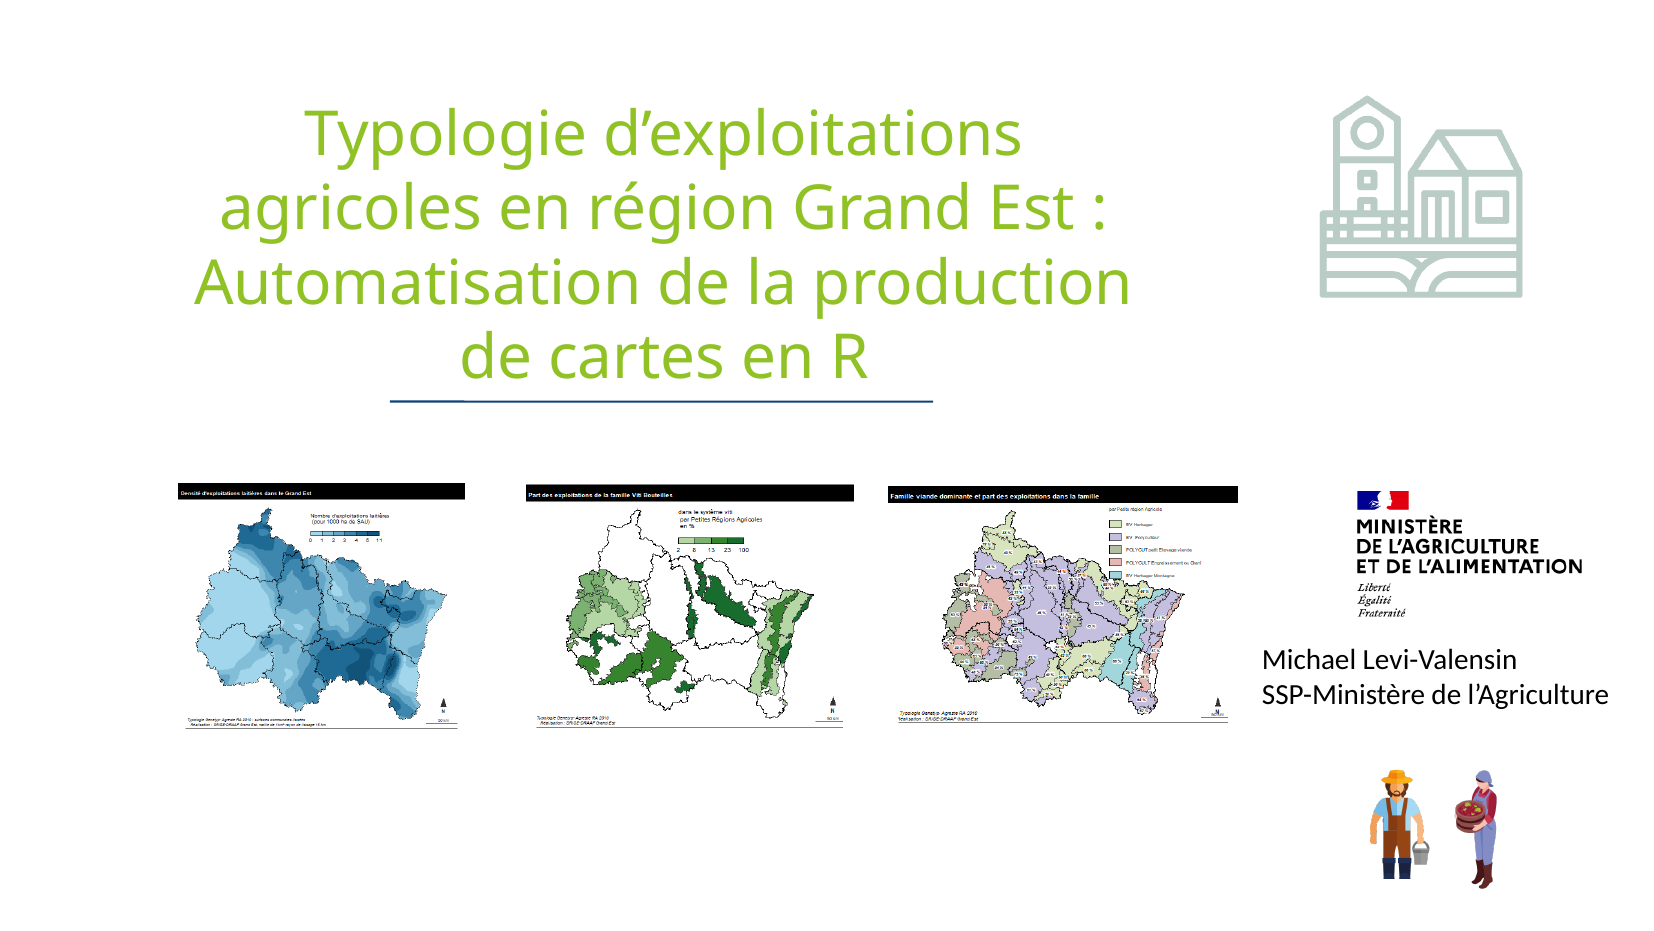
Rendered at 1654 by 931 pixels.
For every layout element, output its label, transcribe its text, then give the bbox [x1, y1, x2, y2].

title Typologie d’exploitations agricoles en région Grand Est : Automatisation de la production de cartes en R [154, 85, 1175, 402]
picture [1319, 95, 1523, 298]
picture [501, 464, 1247, 771]
picture [1316, 742, 1553, 911]
picture [154, 465, 473, 770]
text_box Michael Levi-Valensin SSP-Ministère de l’Agriculture [1247, 632, 1630, 719]
picture [1357, 491, 1582, 617]
